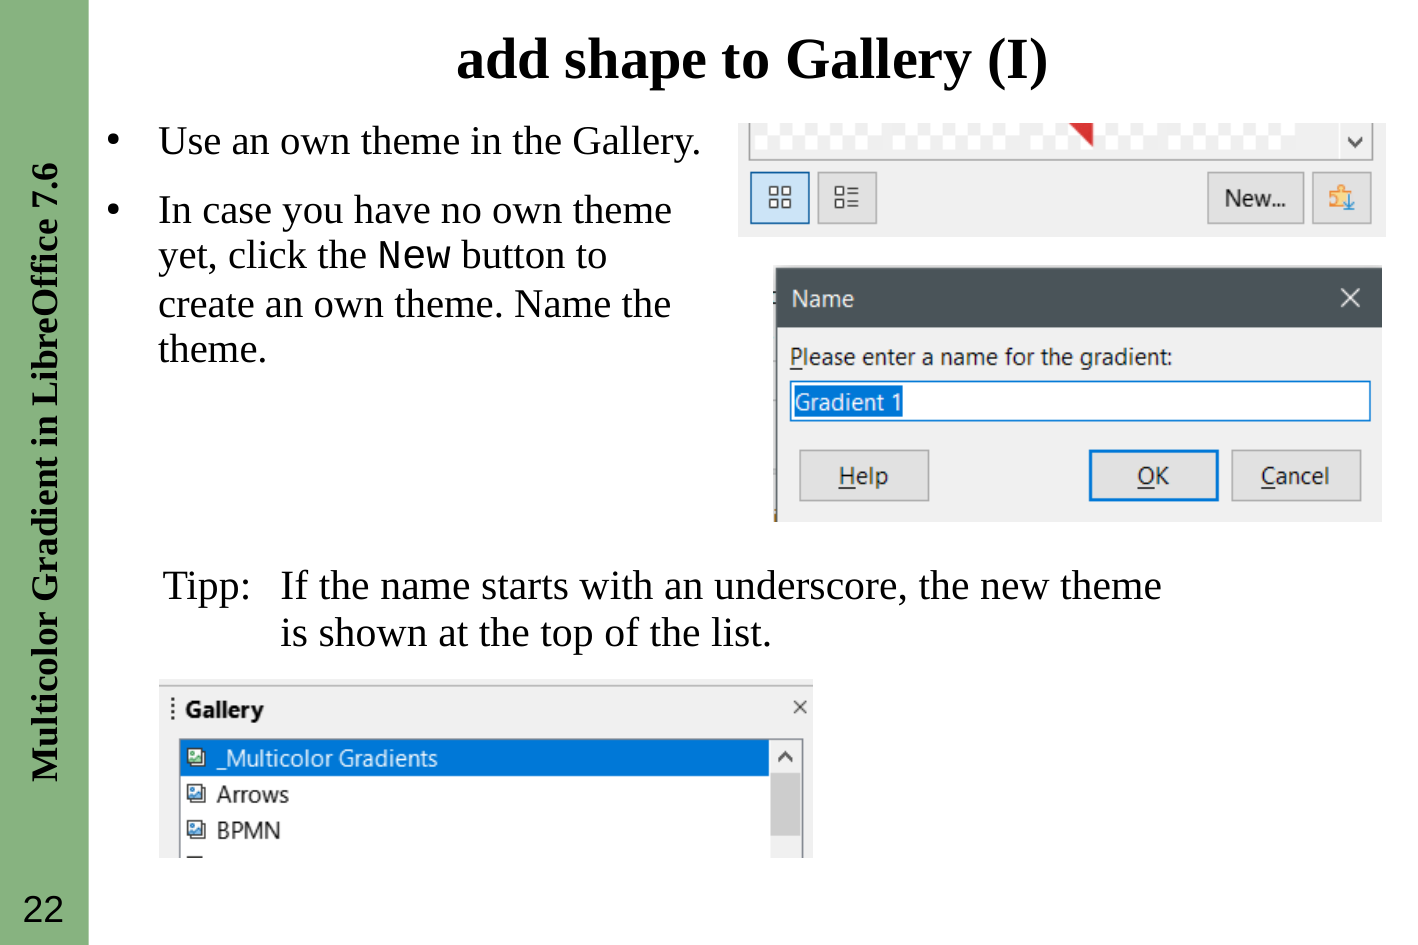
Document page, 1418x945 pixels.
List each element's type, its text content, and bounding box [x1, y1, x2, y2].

picture [159, 703, 813, 858]
text_box Tipp: If the name starts with an underscore, the new theme is shown at the top of the list. [147, 555, 1211, 703]
picture [773, 265, 1382, 522]
title add shape to Gallery (I) [88, 0, 1418, 119]
list Use an own theme in the Gallery. In case you have no own theme yet, click the New button to create an own theme. Name the theme. [88, 118, 709, 414]
picture [738, 123, 1386, 237]
